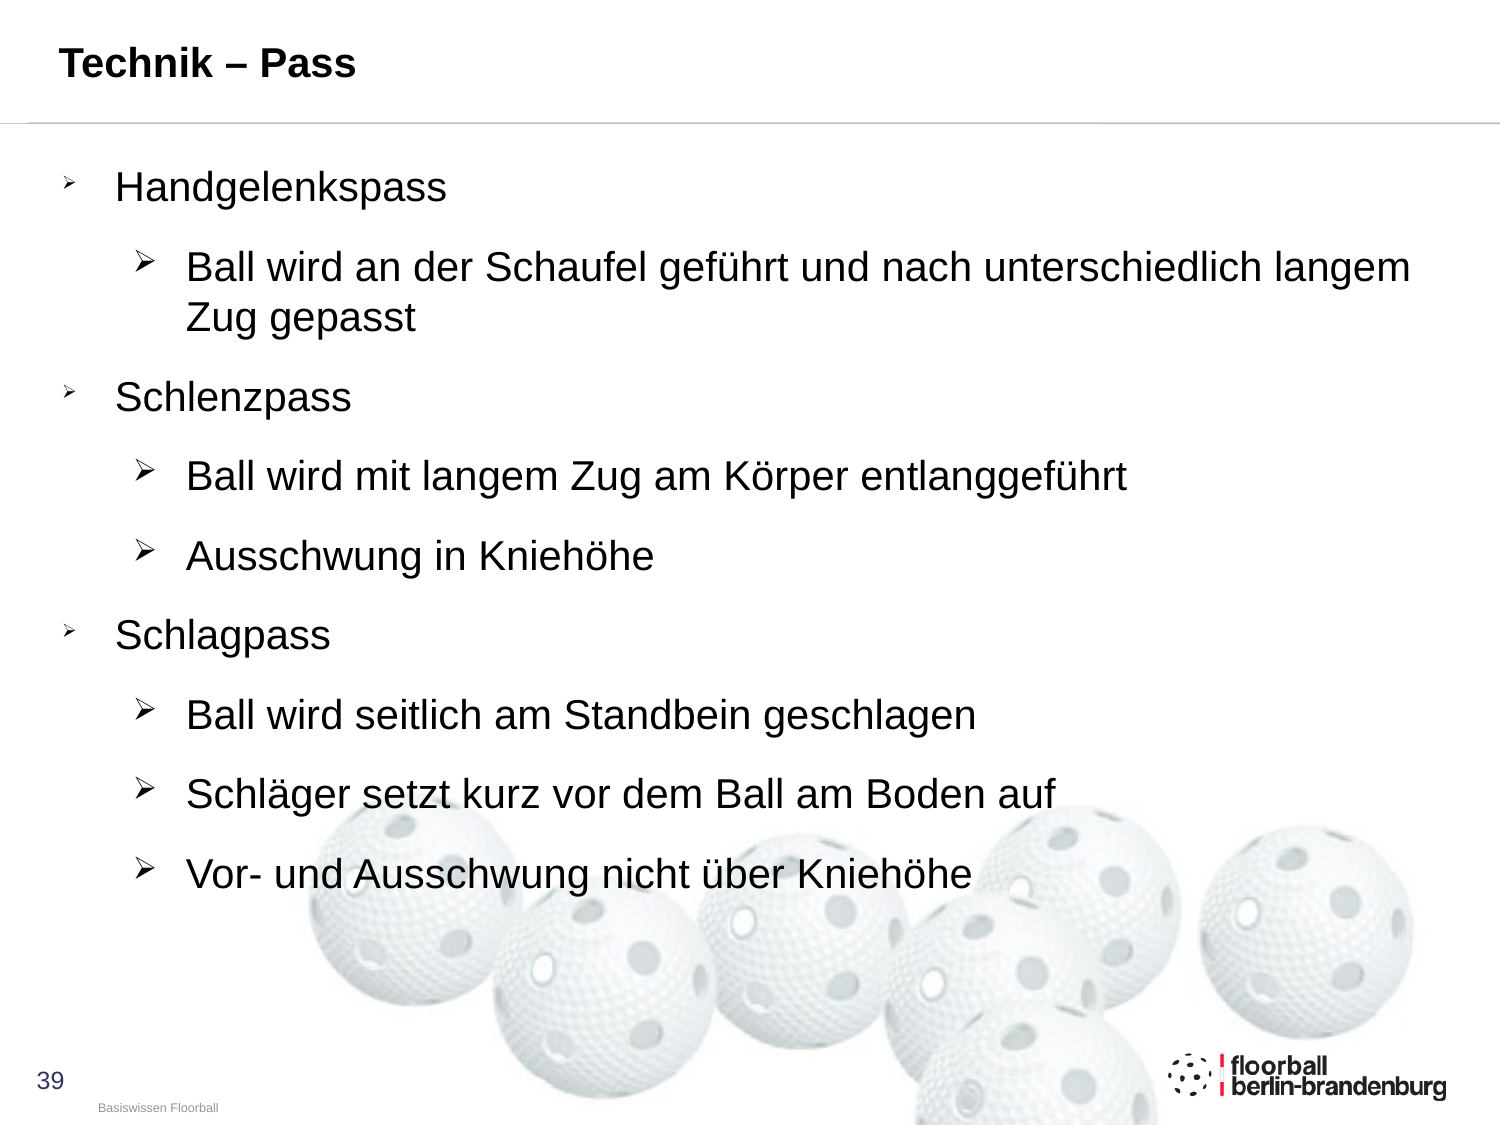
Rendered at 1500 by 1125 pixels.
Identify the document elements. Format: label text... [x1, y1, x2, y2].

picture [242, 355, 1483, 1125]
text_box Handgelenkspass Ball wird an der Schaufel geführt und nach unterschiedlich langem Zug gepasst Schlenzpass Ball wird mit langem Zug am Körper entlanggeführt Ausschwung in Kniehöhe Schlagpass Ball wird seitlich am Standbein geschlagen Schläger setzt kurz vor dem Ball am Boden auf Vor- und Ausschwung nicht über Kniehöhe [29, 152, 1466, 1013]
text_box Technik – Pass [43, 28, 1466, 94]
